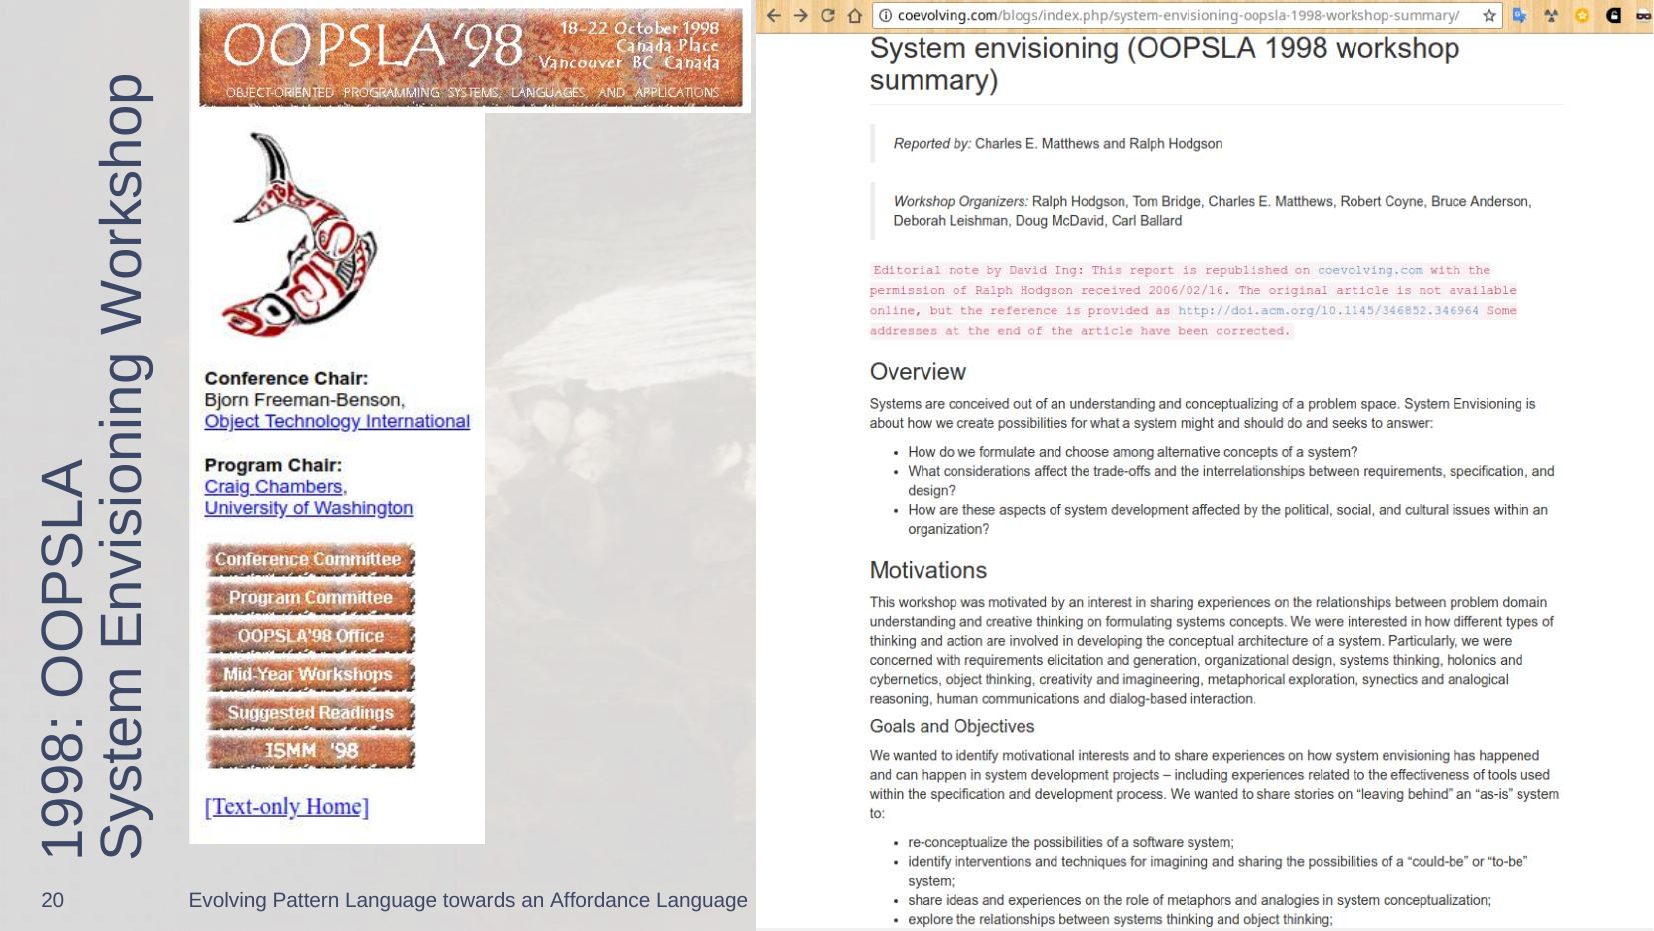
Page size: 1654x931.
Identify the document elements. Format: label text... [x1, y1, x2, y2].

text_box 1967 Pattern Manual [0, 0, 756, 931]
picture [756, 0, 1654, 931]
title 1998: OOPSLA System Envisioning Workshop [35, 52, 153, 862]
picture [189, 0, 751, 844]
